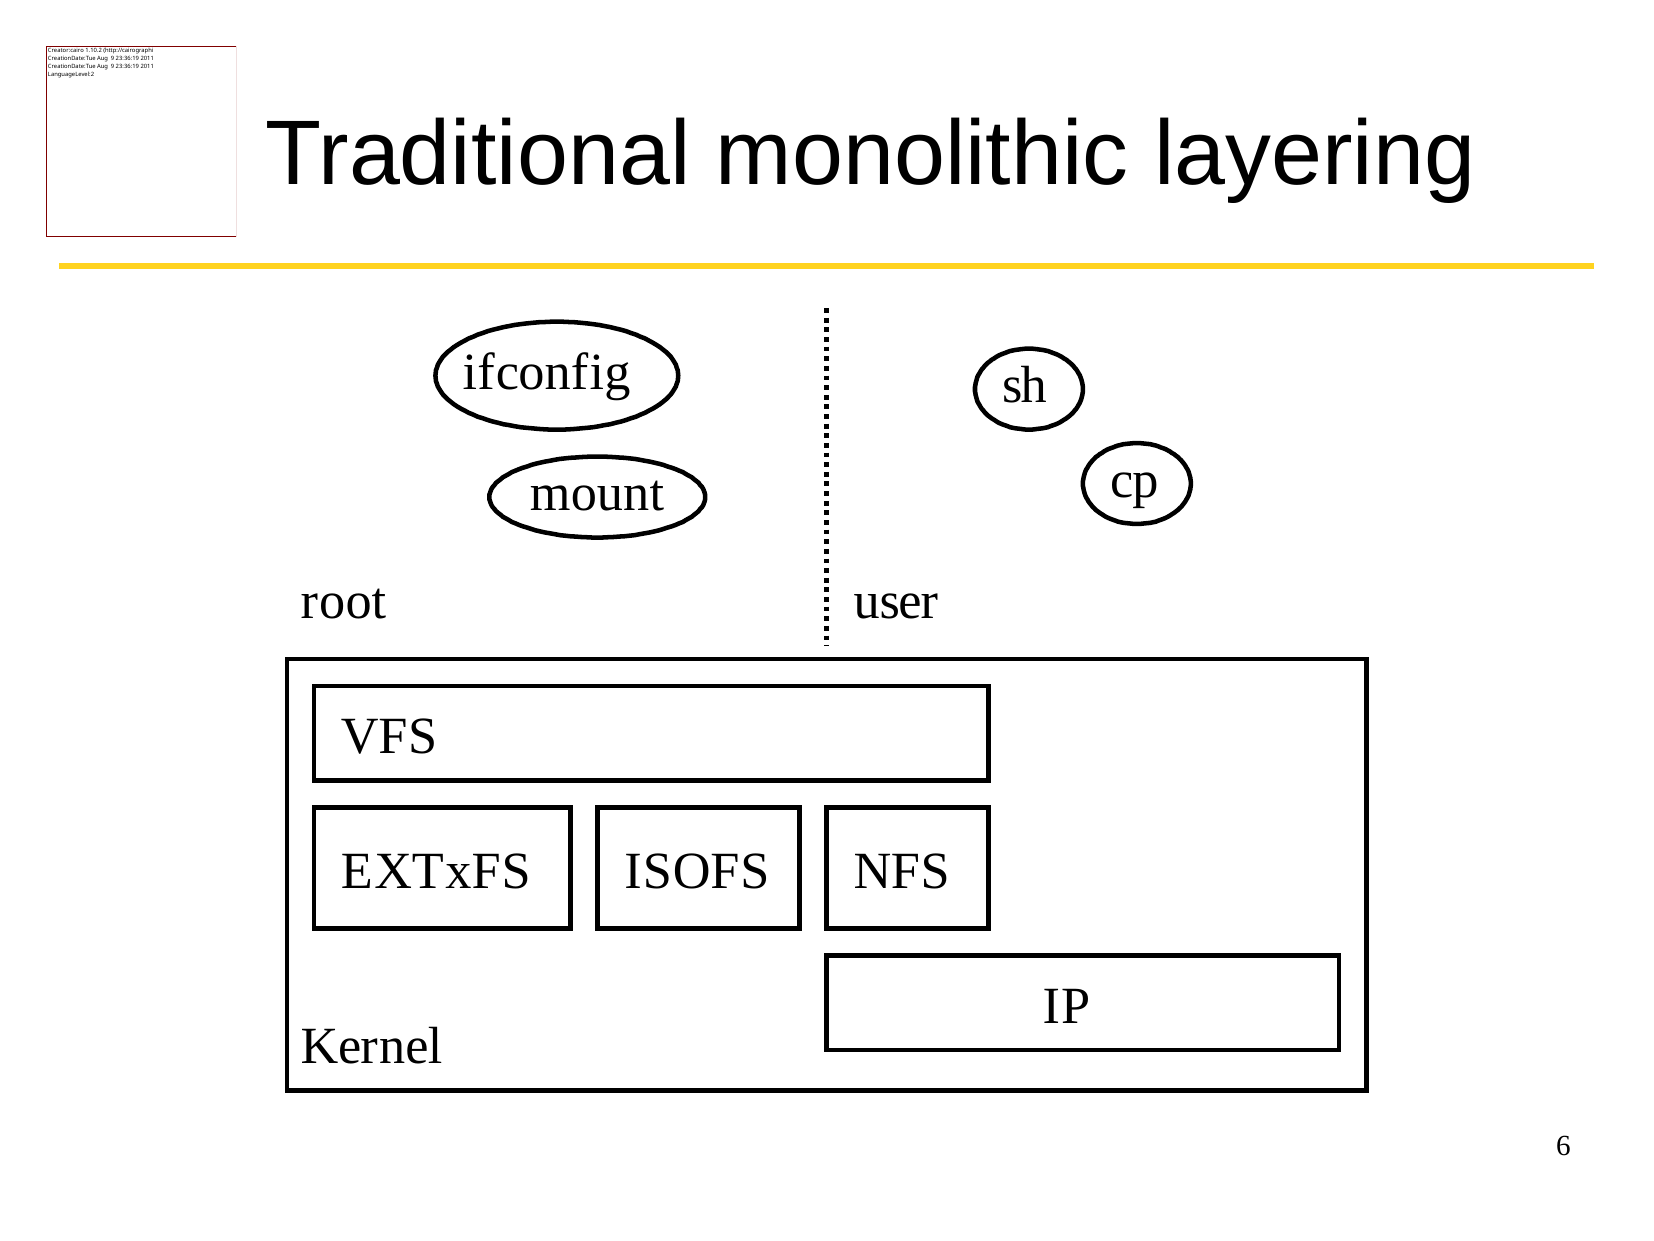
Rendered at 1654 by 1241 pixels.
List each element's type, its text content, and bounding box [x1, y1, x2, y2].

picture [268, 290, 1385, 1109]
title Traditional monolithic layering [265, 49, 1571, 257]
